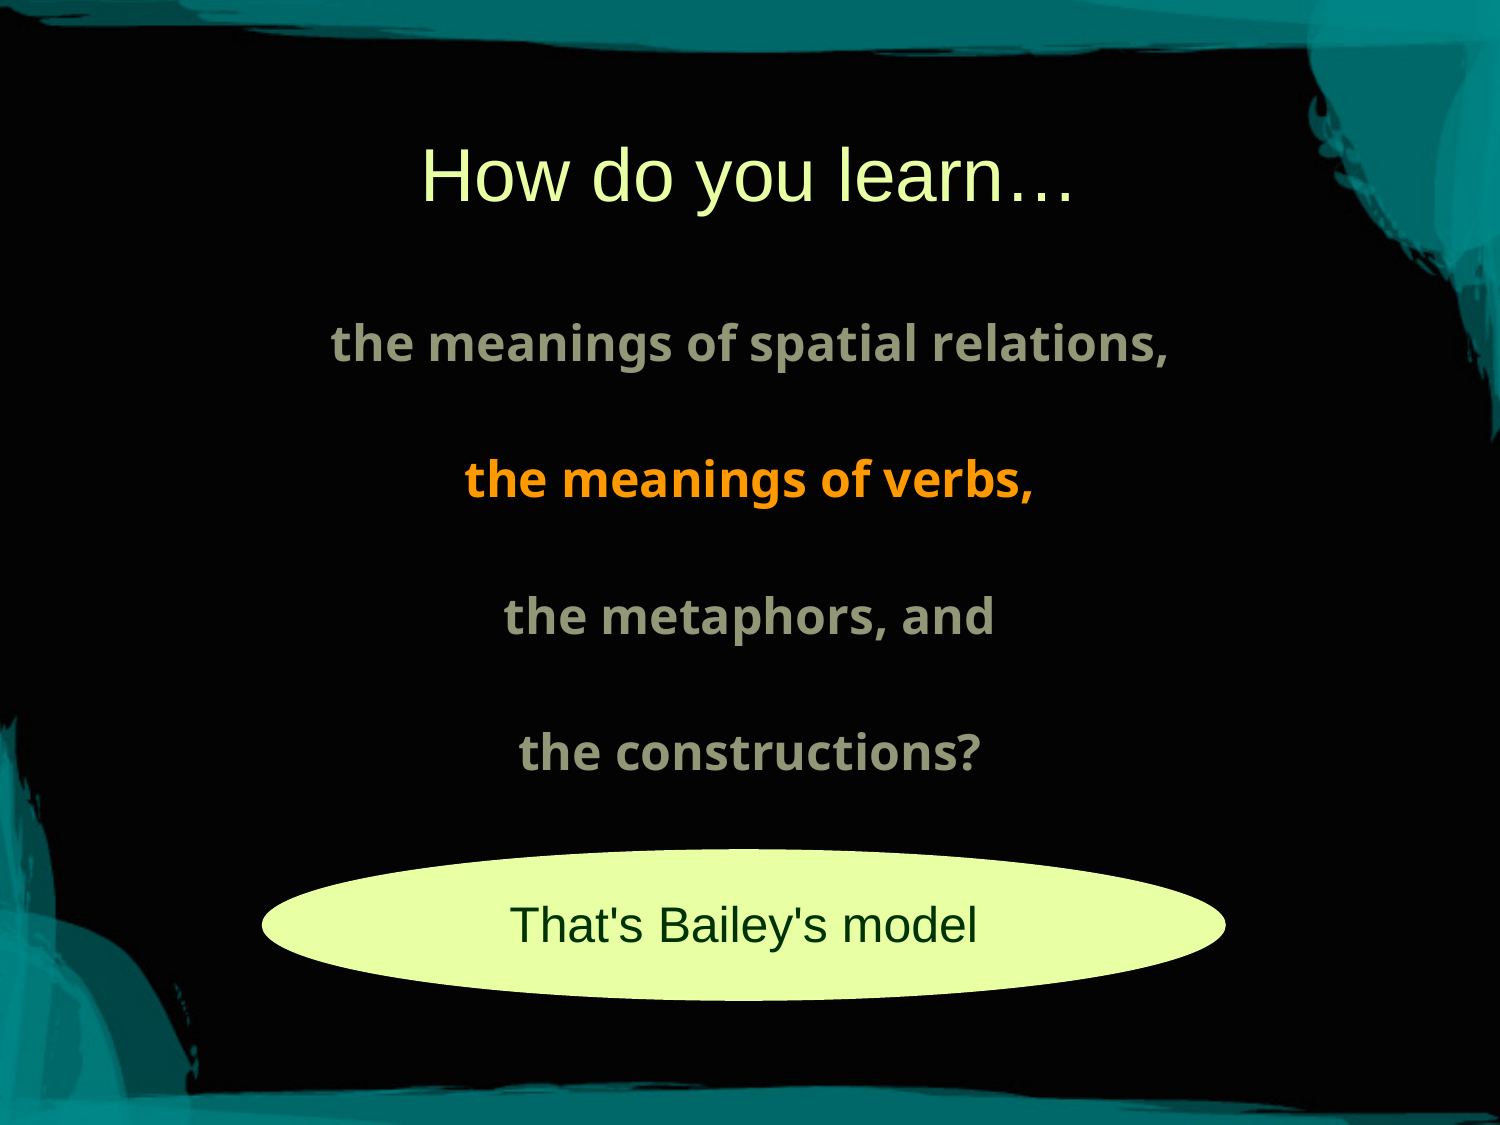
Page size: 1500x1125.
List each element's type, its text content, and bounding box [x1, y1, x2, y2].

text_box That's Bailey's model [262, 849, 1226, 1001]
picture [0, 0, 1500, 1125]
list the meanings of spatial relations, the meanings of verbs, the metaphors, and the constructions? [112, 299, 1388, 1000]
title How do you learn… [112, 87, 1388, 263]
